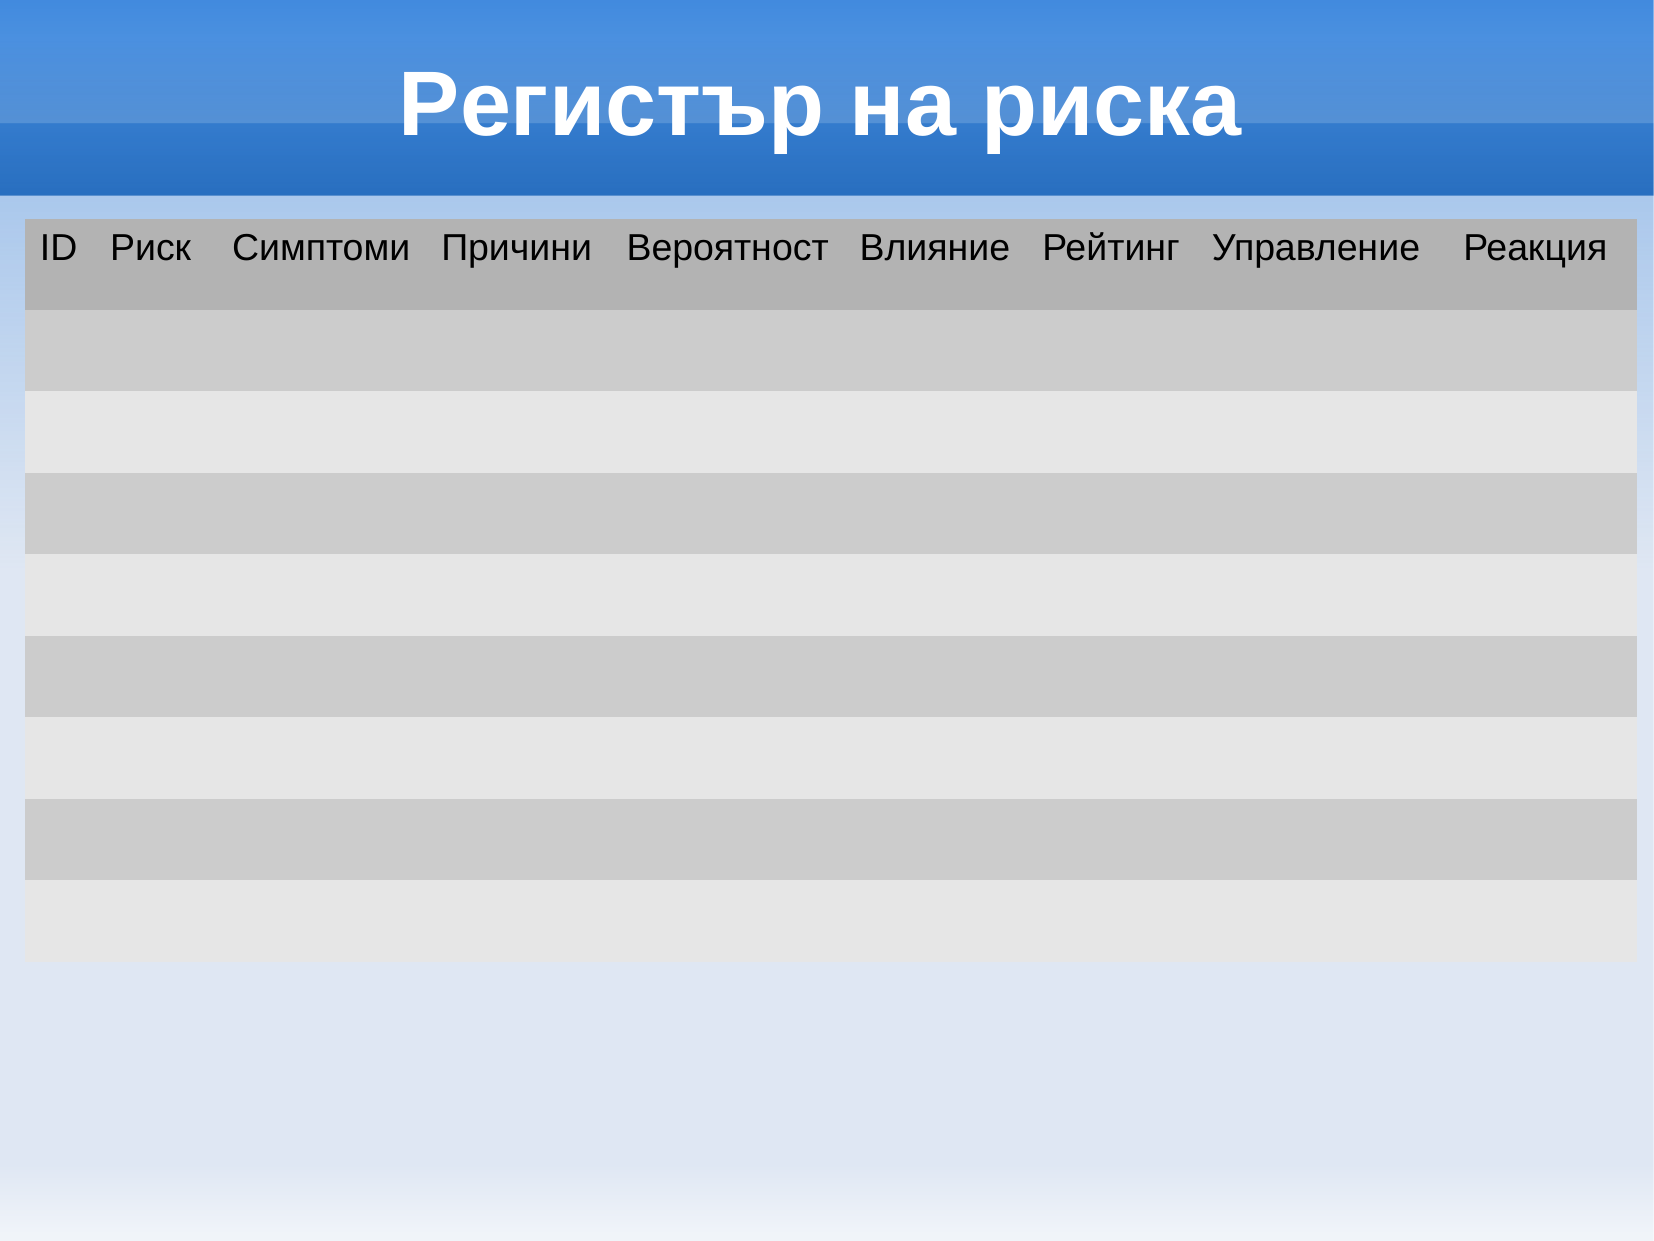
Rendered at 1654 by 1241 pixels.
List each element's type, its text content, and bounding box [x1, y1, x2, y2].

table_cell [1449, 880, 1637, 962]
table_cell [25, 310, 95, 391]
table_cell [25, 391, 95, 473]
table_header Вероятност [612, 219, 845, 310]
table_cell [1028, 880, 1197, 962]
table_cell [217, 717, 426, 799]
table_header Реакция [1449, 219, 1637, 310]
table_cell [426, 310, 612, 391]
table_cell [845, 717, 1028, 799]
picture [0, 0, 1654, 1241]
table_header Рейтинг [1028, 219, 1197, 310]
table_cell [426, 799, 612, 880]
table_cell [845, 473, 1028, 554]
table_header Причини [426, 219, 612, 310]
table_cell [217, 391, 426, 473]
table_cell [25, 554, 95, 636]
table_cell [95, 717, 217, 799]
table_cell [1028, 636, 1197, 717]
table_cell [1028, 391, 1197, 473]
table_cell [612, 799, 845, 880]
table_cell [1028, 473, 1197, 554]
table_cell [95, 799, 217, 880]
table_cell [217, 880, 426, 962]
table_cell [426, 636, 612, 717]
table_cell [426, 473, 612, 554]
table_cell [25, 636, 95, 717]
table_cell [612, 391, 845, 473]
table_cell [612, 636, 845, 717]
table_cell [1028, 554, 1197, 636]
table_cell [612, 310, 845, 391]
table_cell [426, 880, 612, 962]
table_cell [845, 310, 1028, 391]
table_cell [217, 636, 426, 717]
table_cell [1197, 391, 1449, 473]
table_cell [1449, 310, 1637, 391]
table_cell [1197, 717, 1449, 799]
table_cell [1197, 799, 1449, 880]
table_cell [95, 473, 217, 554]
table_cell [1449, 473, 1637, 554]
table_cell [95, 310, 217, 391]
table_cell [845, 799, 1028, 880]
table_header Симптоми [217, 219, 426, 310]
table_cell [612, 473, 845, 554]
table_cell [845, 880, 1028, 962]
table_cell [217, 554, 426, 636]
table_cell [217, 473, 426, 554]
table_header Риск [95, 219, 217, 310]
table_cell [612, 717, 845, 799]
table_cell [95, 391, 217, 473]
table_cell [426, 717, 612, 799]
table_header ID [25, 219, 95, 310]
table_cell [1449, 554, 1637, 636]
table_cell [25, 717, 95, 799]
table_cell [612, 554, 845, 636]
table_header Влияние [845, 219, 1028, 310]
table_cell [1197, 310, 1449, 391]
table_header Управление [1197, 219, 1449, 310]
table_cell [95, 636, 217, 717]
table_cell [845, 554, 1028, 636]
table_cell [1449, 636, 1637, 717]
table_cell [426, 391, 612, 473]
table_cell [1197, 473, 1449, 554]
table_cell [426, 554, 612, 636]
table_cell [1028, 310, 1197, 391]
table_cell [1028, 799, 1197, 880]
table_cell [217, 310, 426, 391]
table_cell [1197, 880, 1449, 962]
table_cell [612, 880, 845, 962]
table_cell [845, 391, 1028, 473]
table_cell [1449, 717, 1637, 799]
table_cell [217, 799, 426, 880]
table_cell [25, 473, 95, 554]
table_cell [1449, 391, 1637, 473]
table_cell [25, 880, 95, 962]
table_cell [1197, 636, 1449, 717]
title Регистър на риска [76, 0, 1565, 208]
table_cell [1028, 717, 1197, 799]
table_cell [25, 799, 95, 880]
table_cell [95, 880, 217, 962]
table_cell [95, 554, 217, 636]
table_cell [845, 636, 1028, 717]
table_cell [1197, 554, 1449, 636]
table_cell [1449, 799, 1637, 880]
